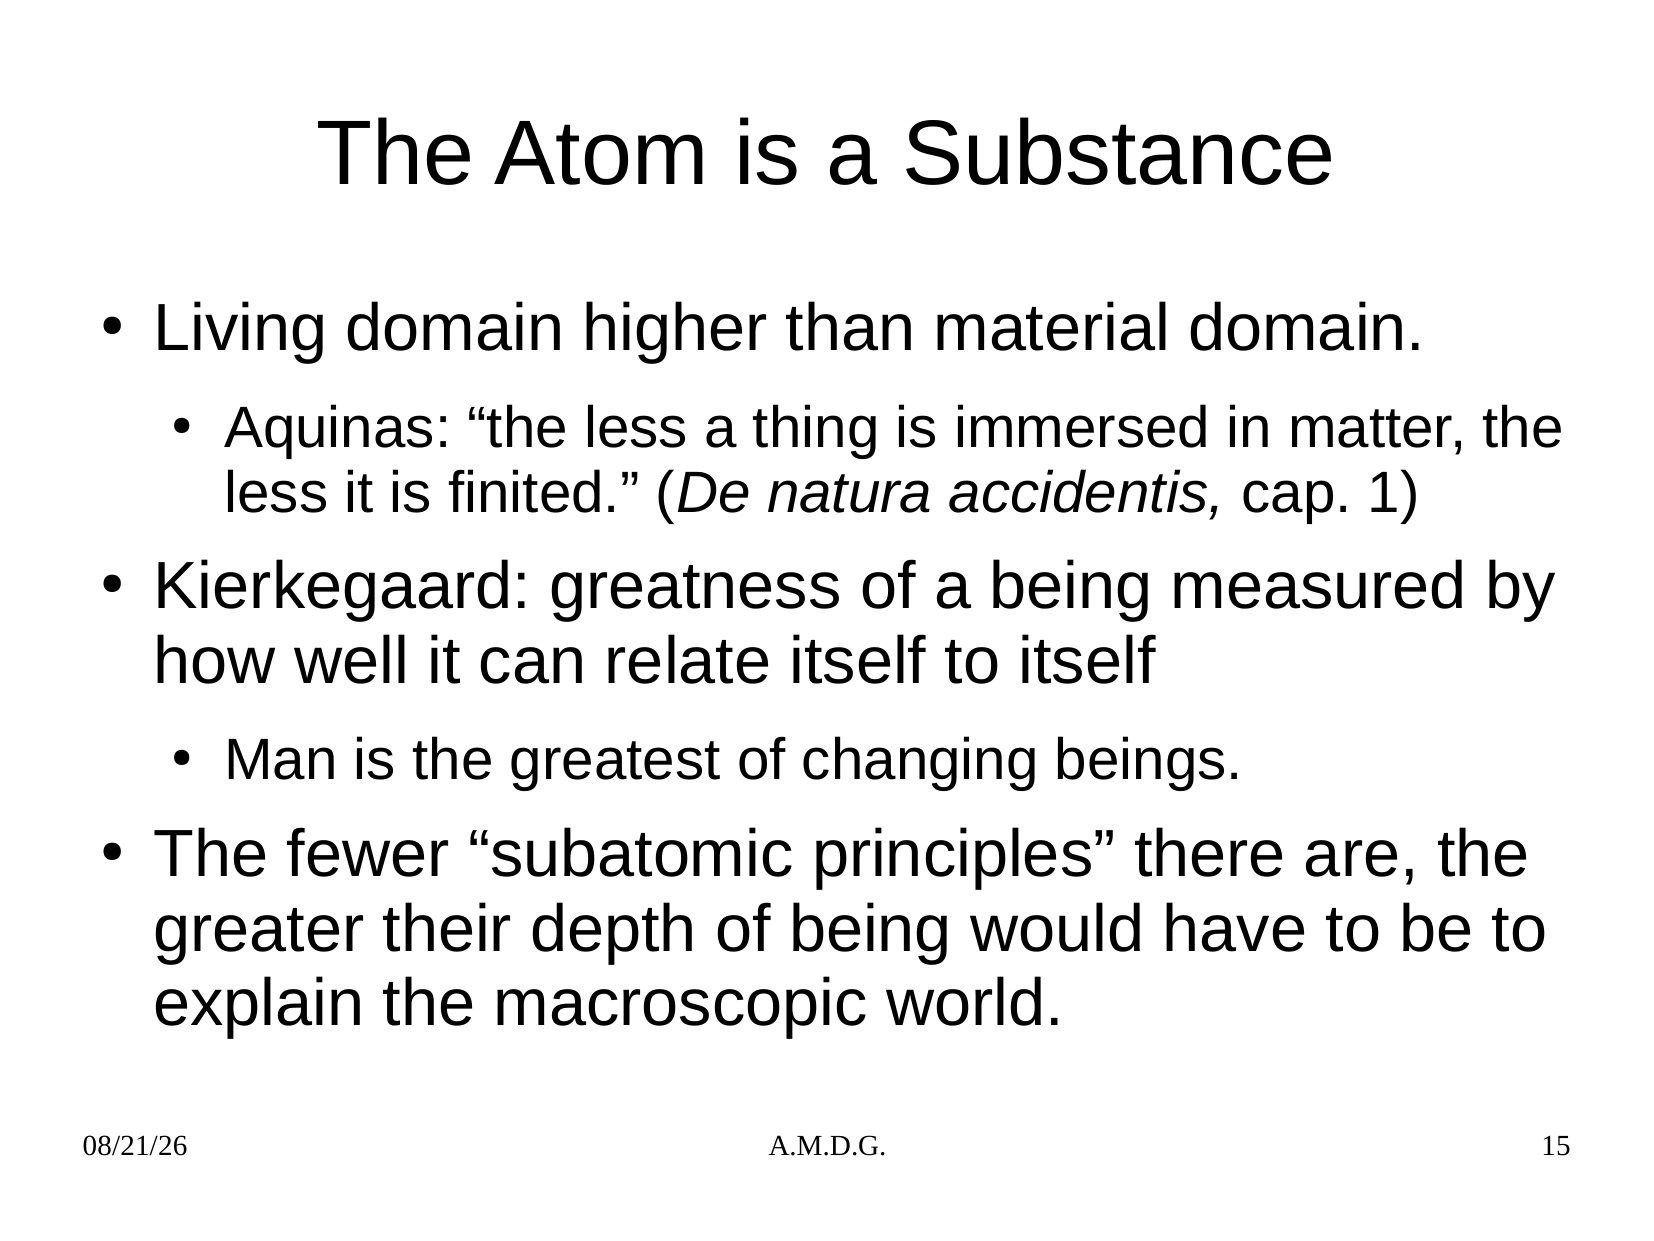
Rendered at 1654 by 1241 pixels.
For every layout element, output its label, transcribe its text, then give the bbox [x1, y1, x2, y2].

list Living domain higher than material domain. Aquinas: “the less a thing is immersed in matter, the less it is finited.” (De natura accidentis, cap. 1) Kierkegaard: greatness of a being measured by how well it can relate itself to itself Man is the greatest of changing beings. The fewer “subatomic principles” there are, the greater their depth of being would have to be to explain the macroscopic world. [82, 290, 1571, 1109]
title The Atom is a Substance [82, 49, 1571, 257]
